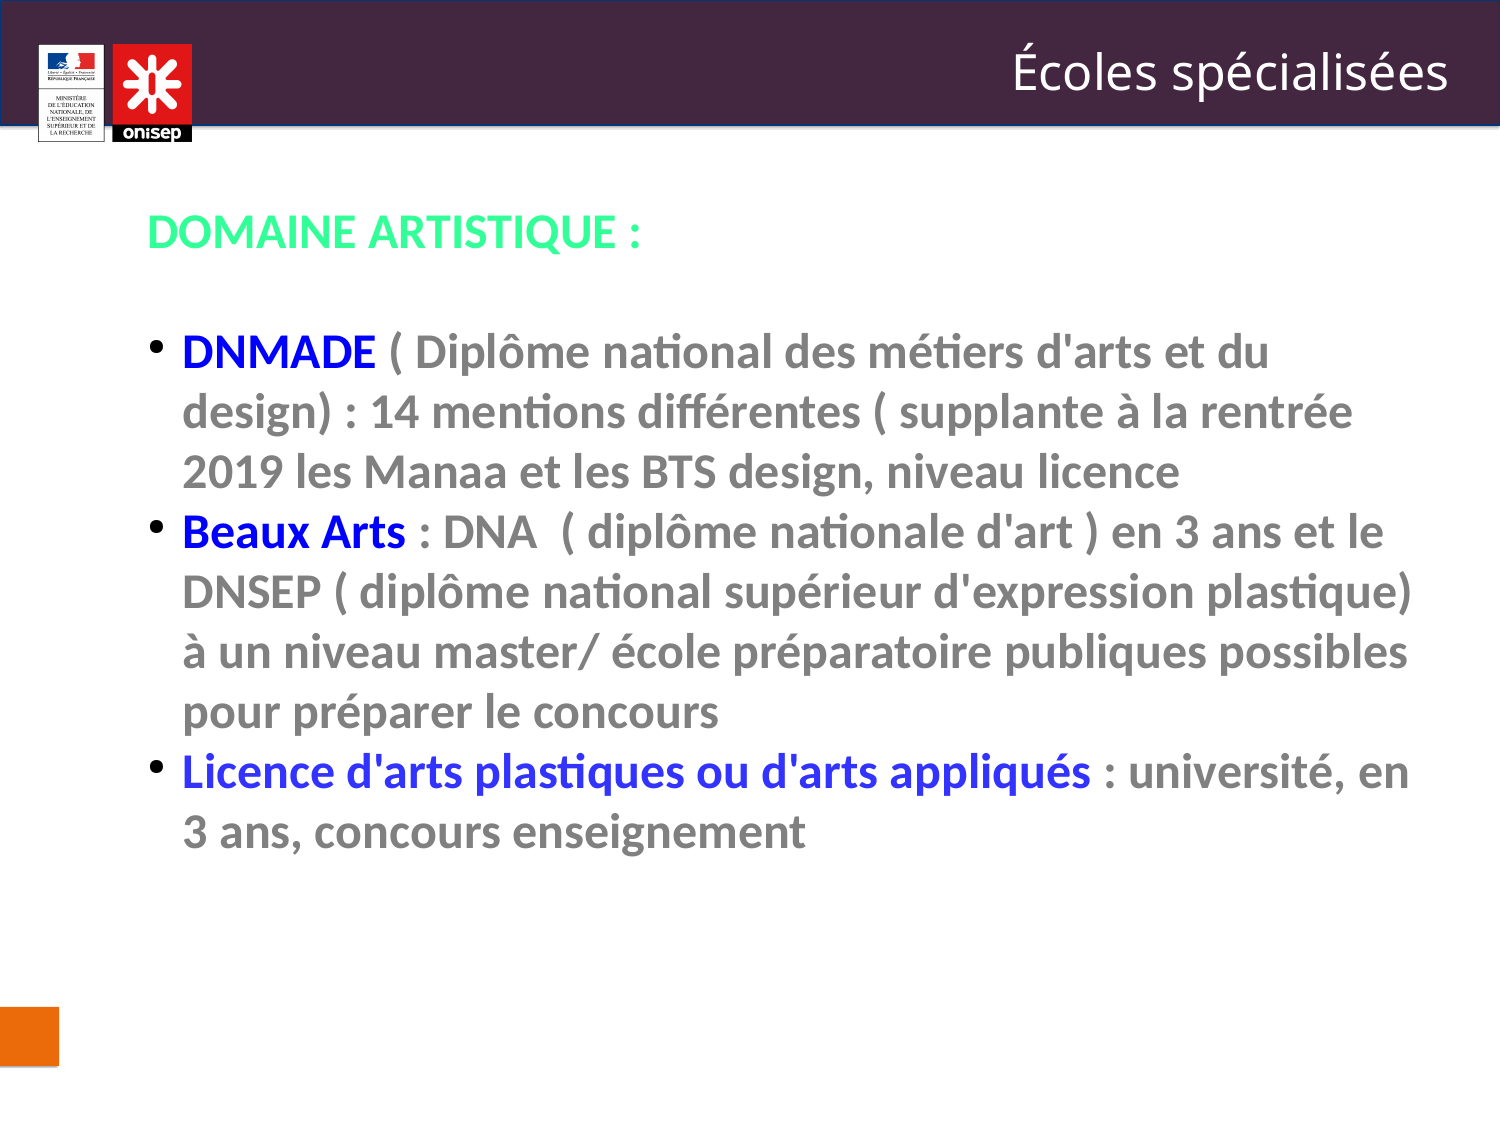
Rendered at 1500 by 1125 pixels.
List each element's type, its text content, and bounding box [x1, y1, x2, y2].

text_box [0, 1006, 59, 1066]
text_box DOMAINE ARTISTIQUE : DNMADE ( Diplôme national des métiers d'arts et du design) : 14 mentions différentes ( supplante à la rentrée 2019 les Manaa et les BTS design, niveau licence Beaux Arts : DNA ( diplôme nationale d'art ) en 3 ans et le DNSEP ( diplôme national supérieur d'expression plastique) à un niveau master/ école préparatoire publiques possibles pour préparer le concours Licence d'arts plastiques ou d'arts appliqués : université, en 3 ans, concours enseignement [59, 141, 1441, 1125]
picture [38, 44, 192, 142]
text_box Écoles spécialisées [386, 30, 1465, 111]
text_box [0, 0, 1500, 125]
